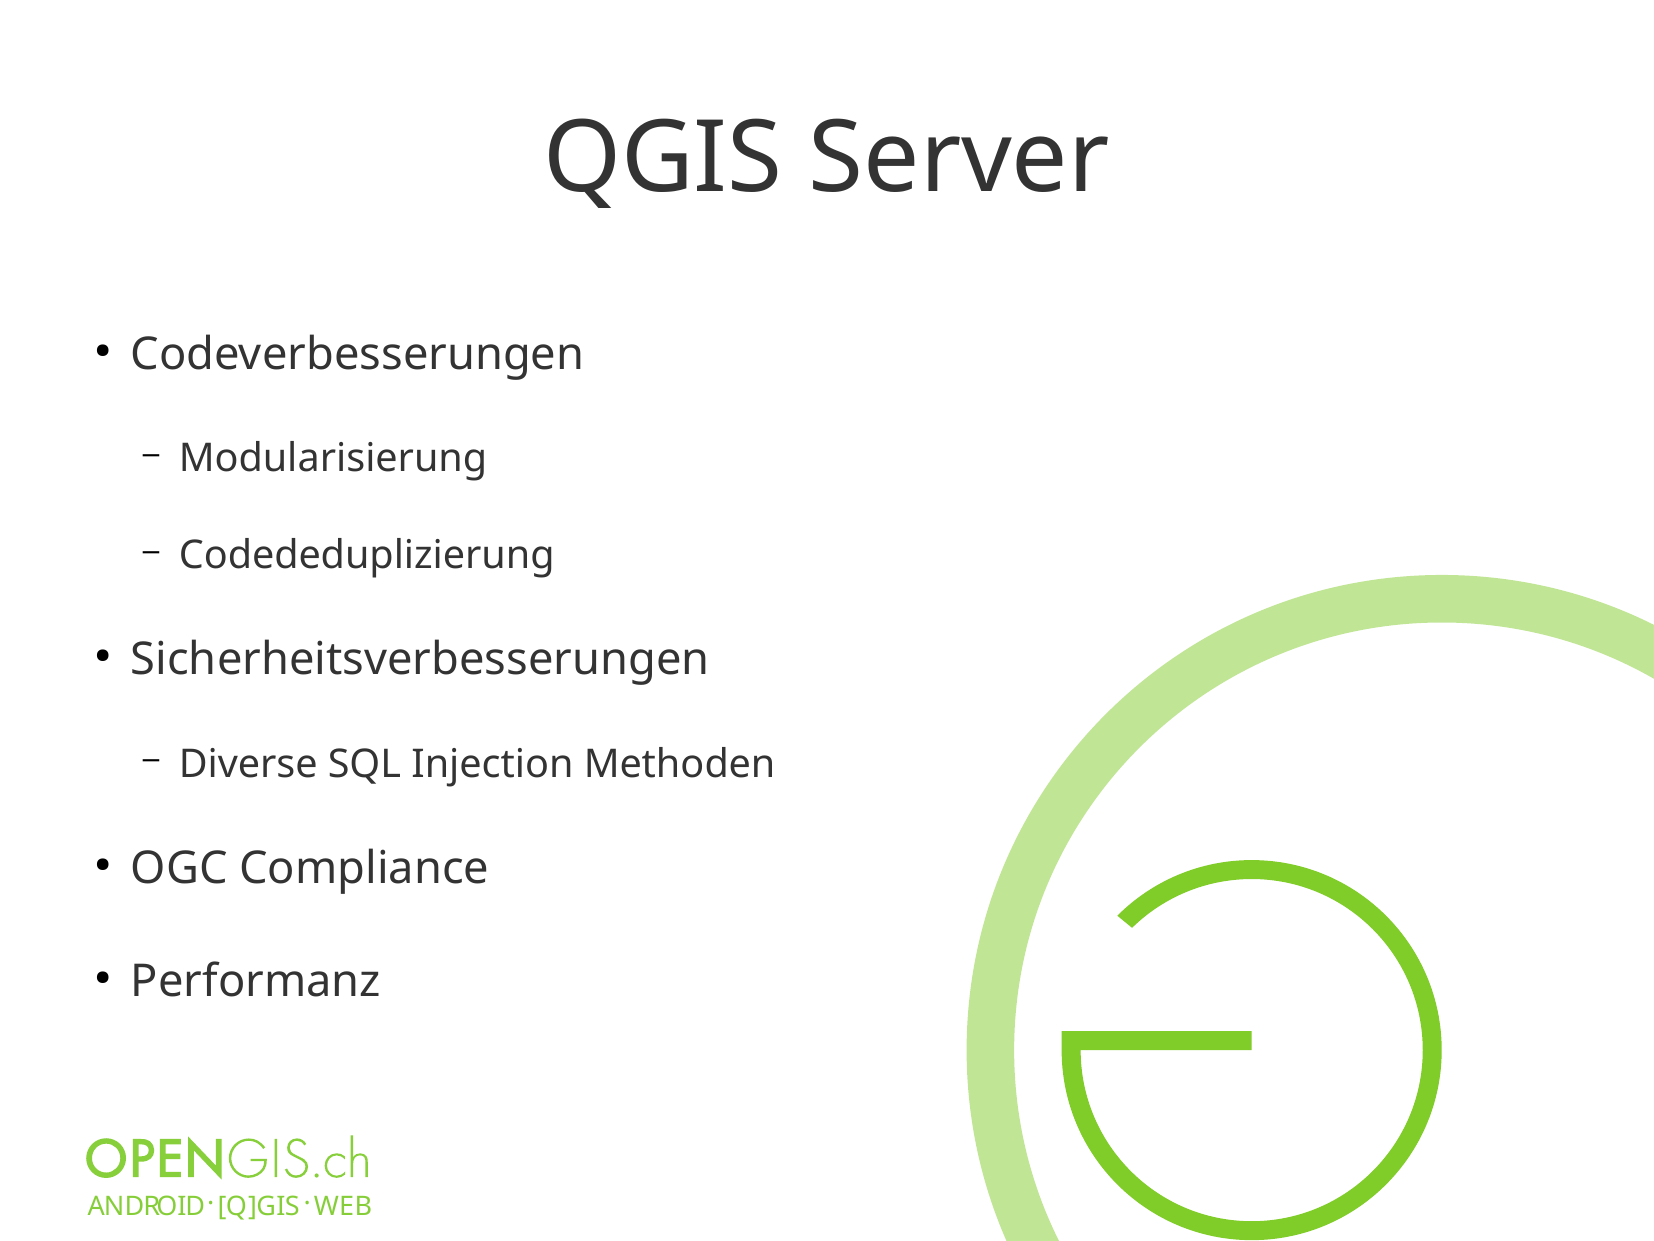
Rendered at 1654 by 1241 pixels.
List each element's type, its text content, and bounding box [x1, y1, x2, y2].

title QGIS Server [82, 49, 1571, 257]
list Codeverbesserungen Modularisierung Codededuplizierung Sicherheitsverbesserungen Diverse SQL Injection Methoden OGC Compliance Performanz [82, 290, 1571, 1010]
